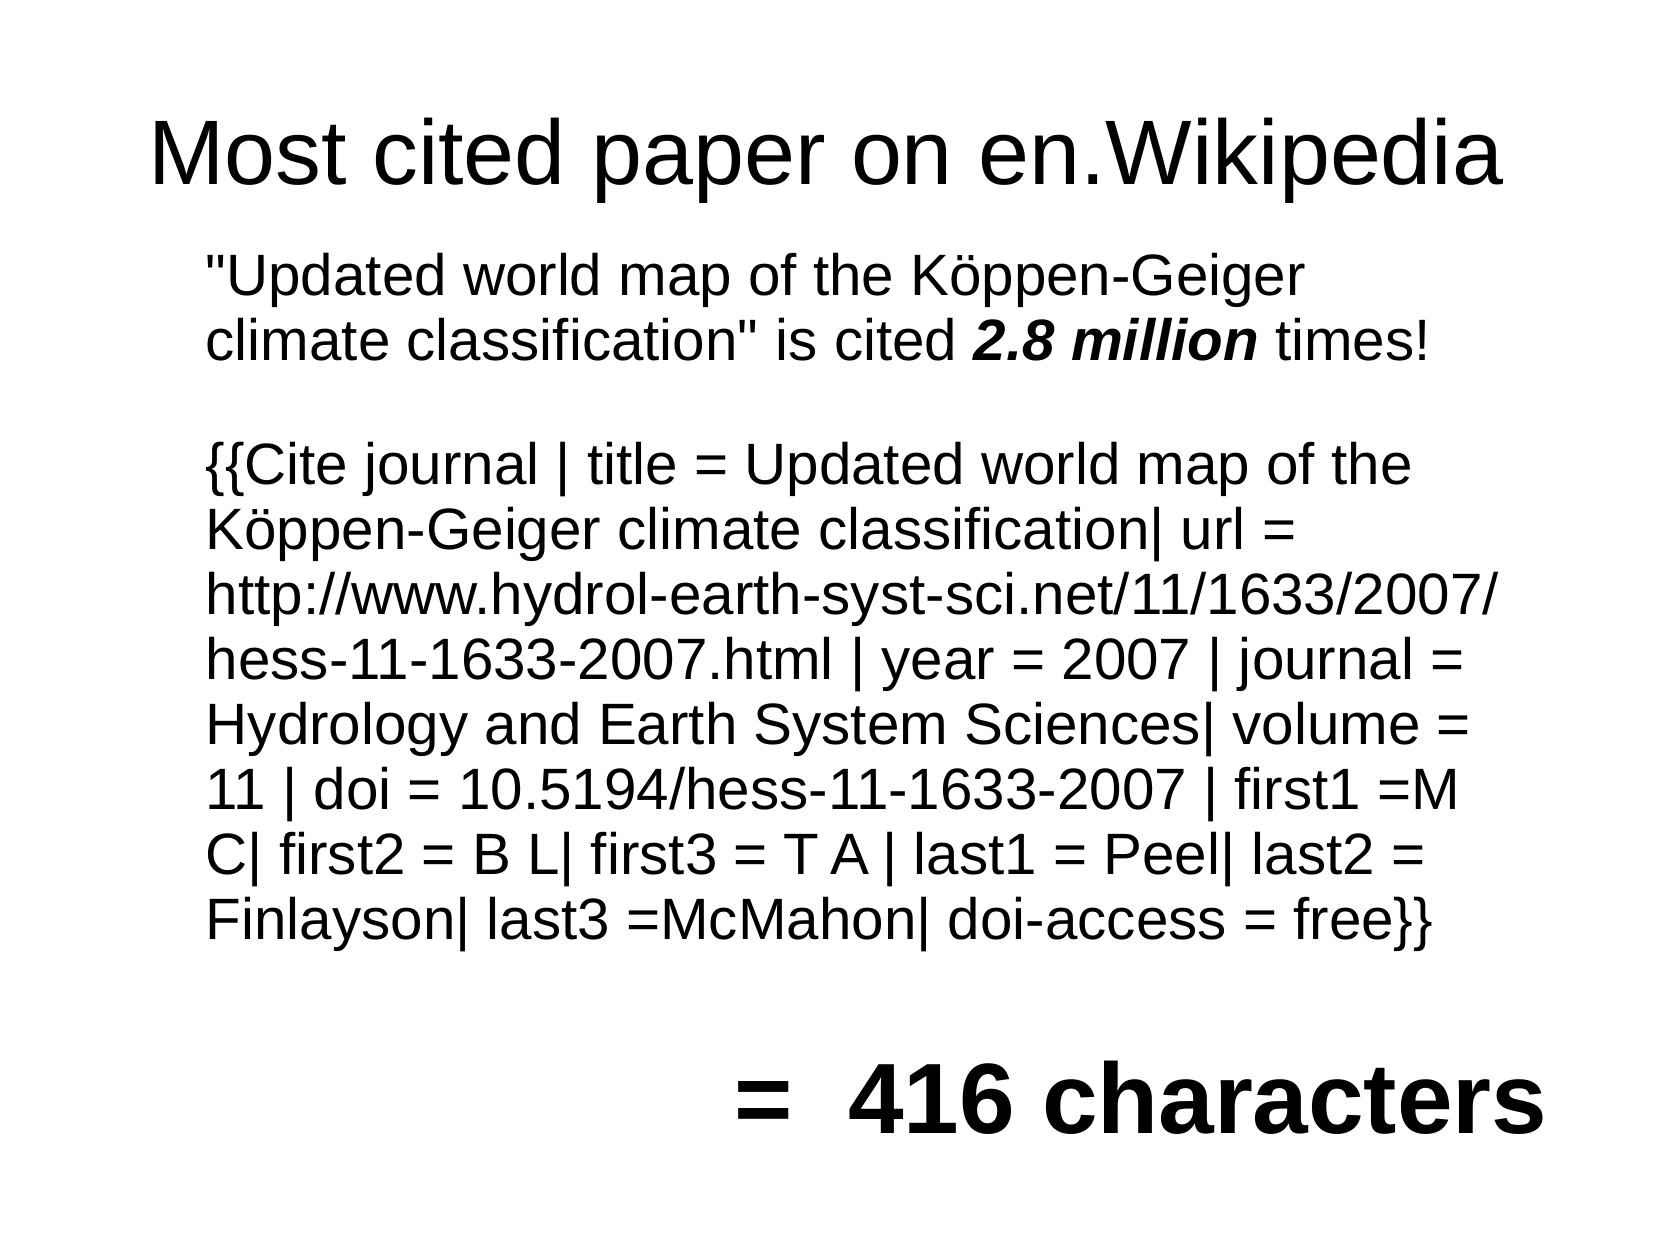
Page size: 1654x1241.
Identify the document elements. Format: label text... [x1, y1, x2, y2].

text_box "Updated world map of the Köppen-Geiger climate classification" is cited 2.8 million times! [120, 235, 1521, 381]
text_box {{Cite journal | title = Updated world map of the Köppen-Geiger climate classification| url = http://www.hydrol-earth-syst-sci.net/11/1633/2007/hess-11-1633-2007.html | year = 2007 | journal = Hydrology and Earth System Sciences| volume = 11 | doi = 10.5194/hess-11-1633-2007 | first1 =M C| first2 = B L| first3 = T A | last1 = Peel| last2 = Finlayson| last3 =McMahon| doi-access = free}} [120, 424, 1534, 1025]
title Most cited paper on en.Wikipedia [82, 49, 1571, 257]
text_box = 416 characters [719, 1035, 1568, 1177]
